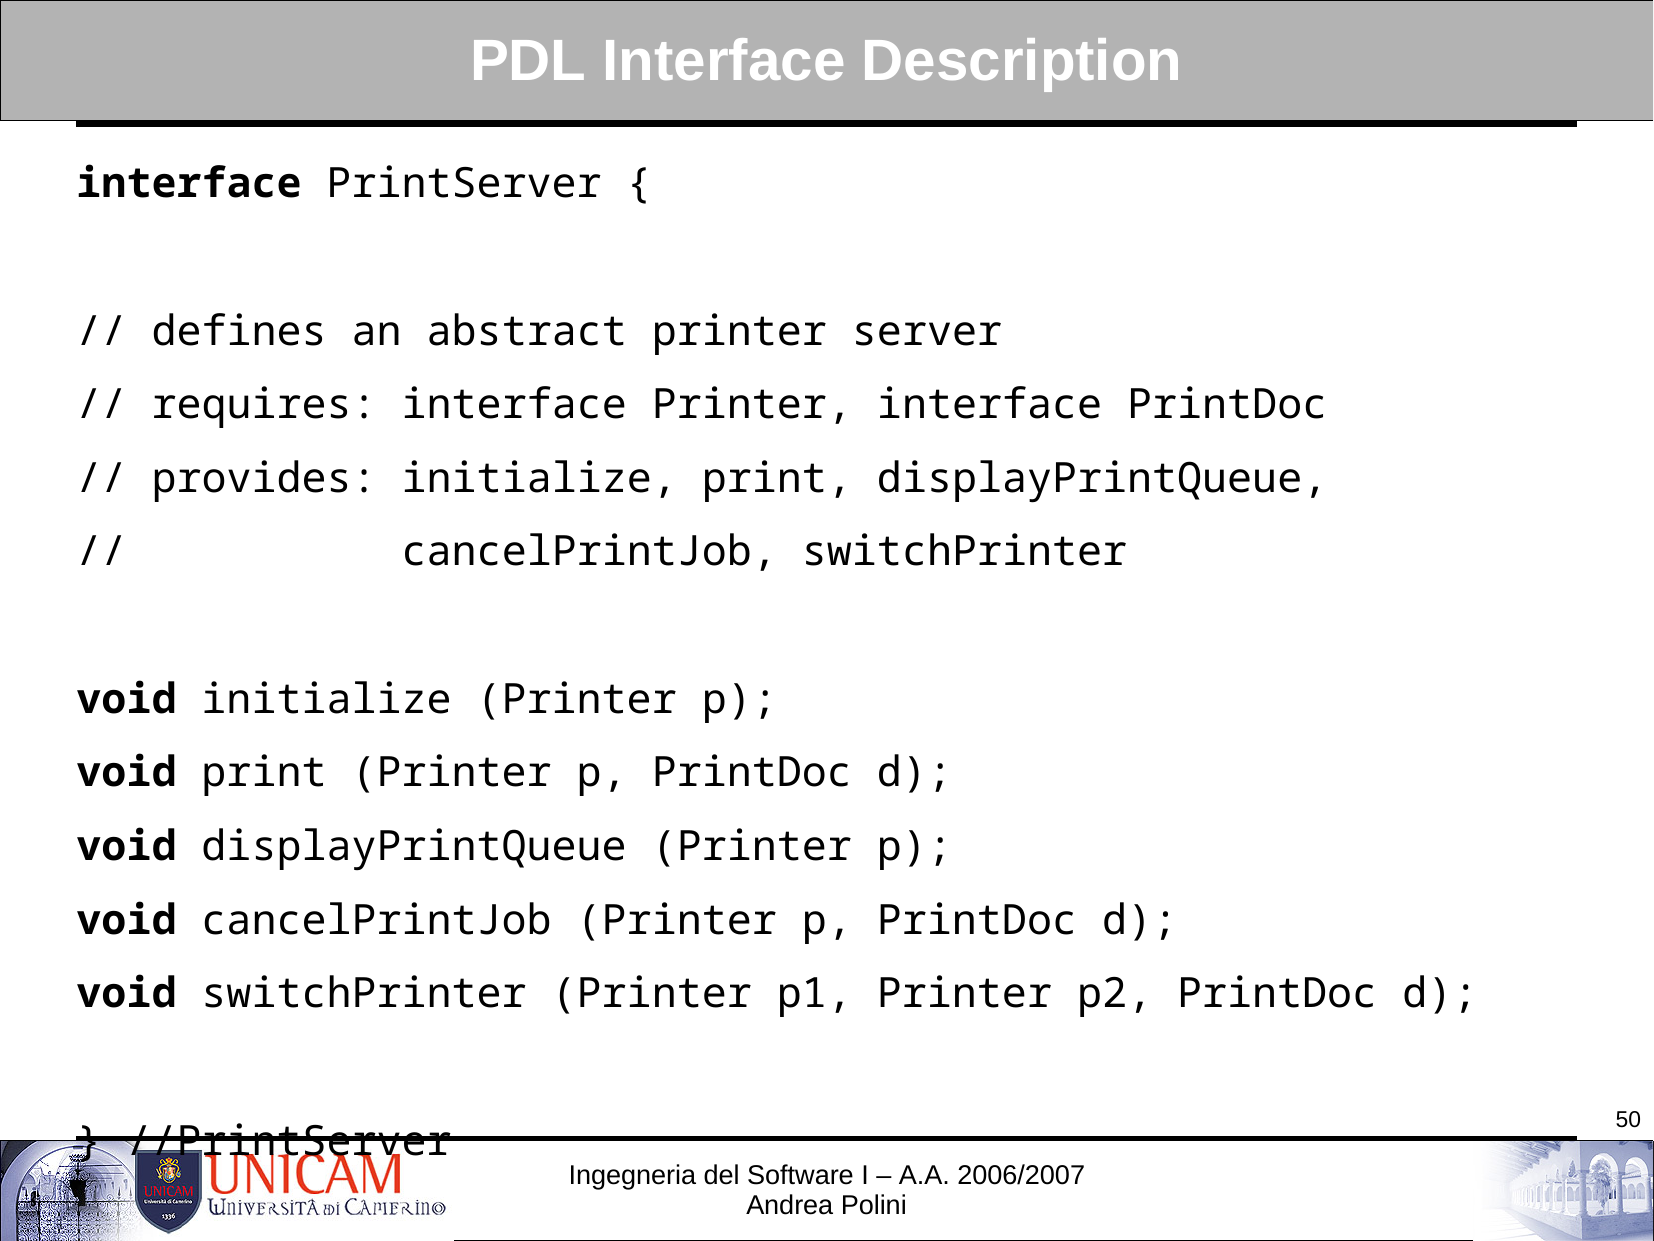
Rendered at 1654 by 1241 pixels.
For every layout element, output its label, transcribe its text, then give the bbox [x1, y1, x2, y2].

list interface PrintServer { // defines an abstract printer server // requires: interface Printer, interface PrintDoc // provides: initialize, print, displayPrintQueue, // cancelPrintJob, switchPrinter void initialize (Printer p); void print (Printer p, PrintDoc d); void displayPrintQueue (Printer p); void cancelPrintJob (Printer p, PrintDoc d); void switchPrinter (Printer p1, Printer p2, PrintDoc d); } //PrintServer [76, 152, 1577, 1073]
picture [1473, 1141, 1654, 1241]
picture [0, 1141, 454, 1241]
title PDL Interface Description [0, 0, 1653, 121]
picture [385, 1141, 392, 1152]
